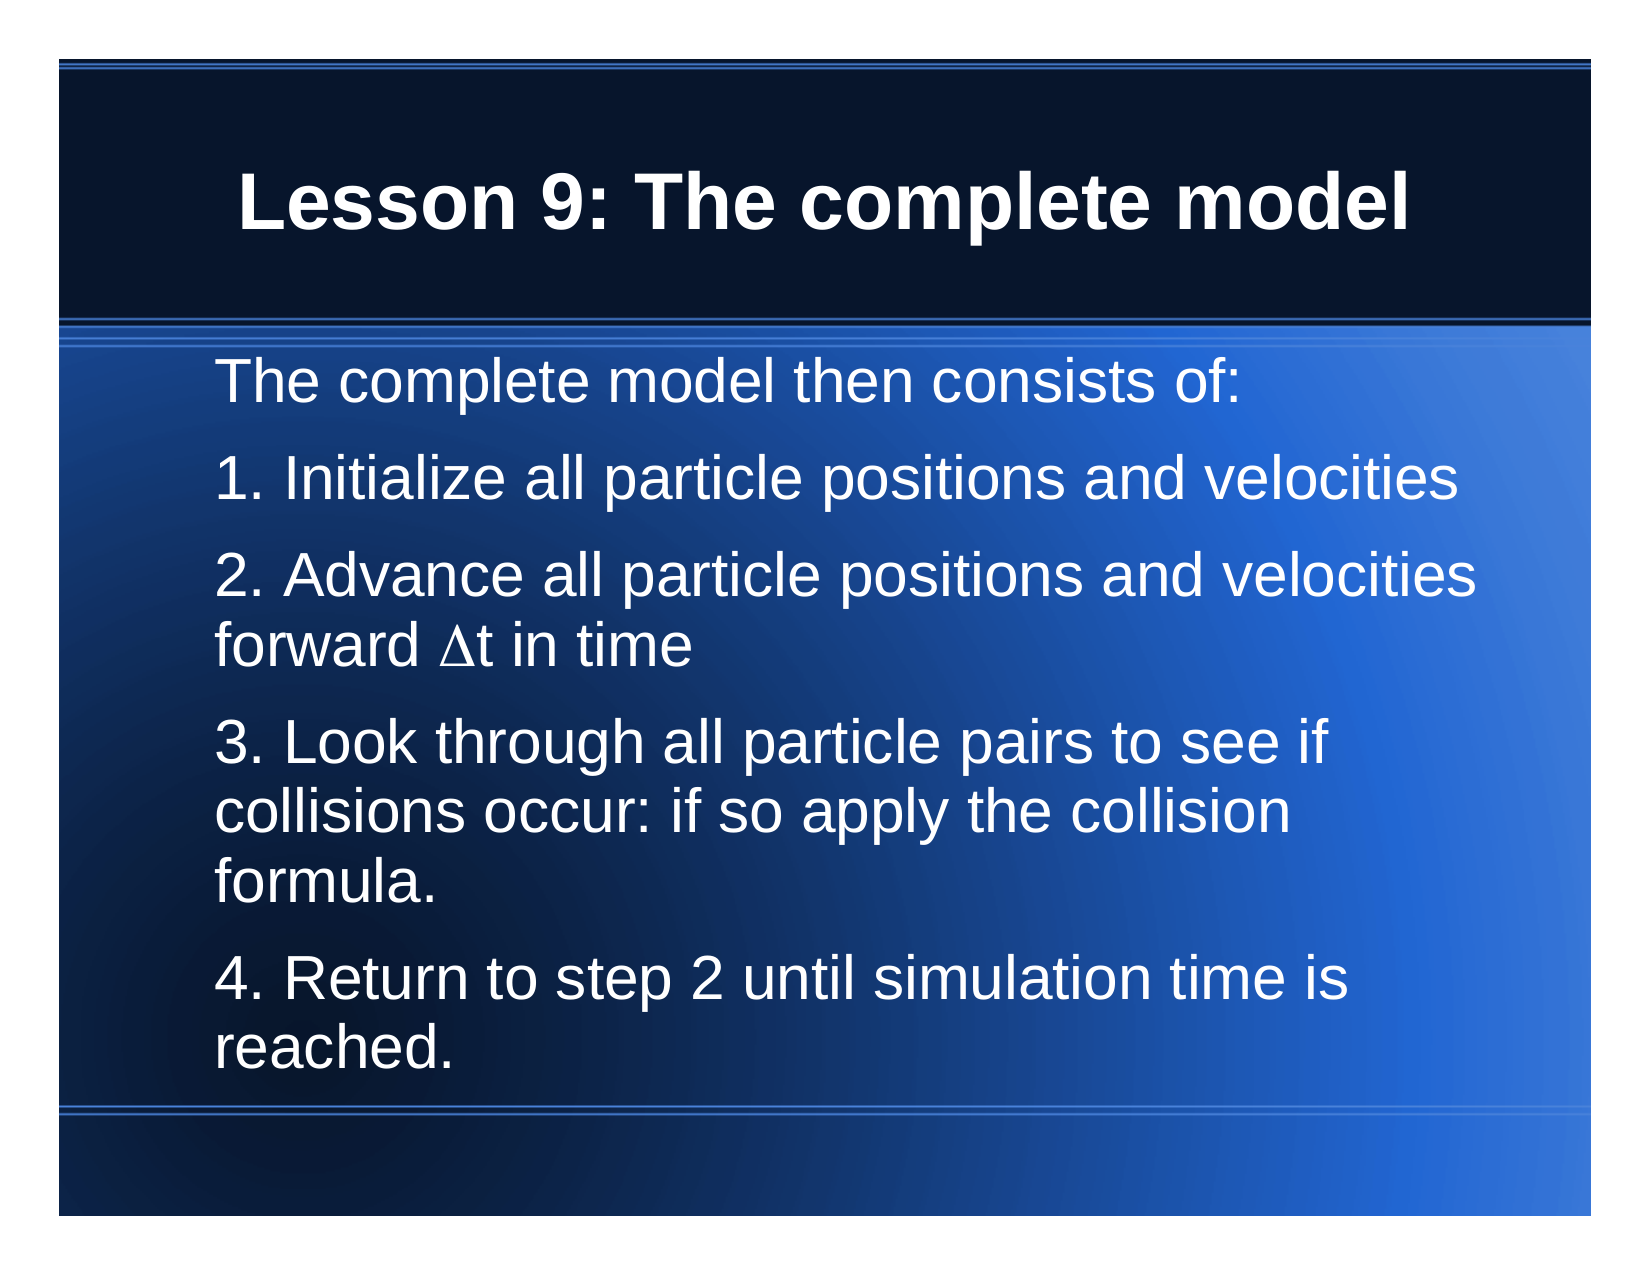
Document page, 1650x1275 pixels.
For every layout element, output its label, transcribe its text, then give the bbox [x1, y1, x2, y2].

list The complete model then consists of: 1. Initialize all particle positions and velocities 2. Advance all particle positions and velocities forward Δt in time 3. Look through all particle pairs to see if collisions occur: if so apply the collision formula. 4. Return to step 2 until simulation time is reached. [143, 346, 1523, 1110]
picture [59, 59, 1591, 1216]
title Lesson 9: The complete model [135, 105, 1515, 299]
